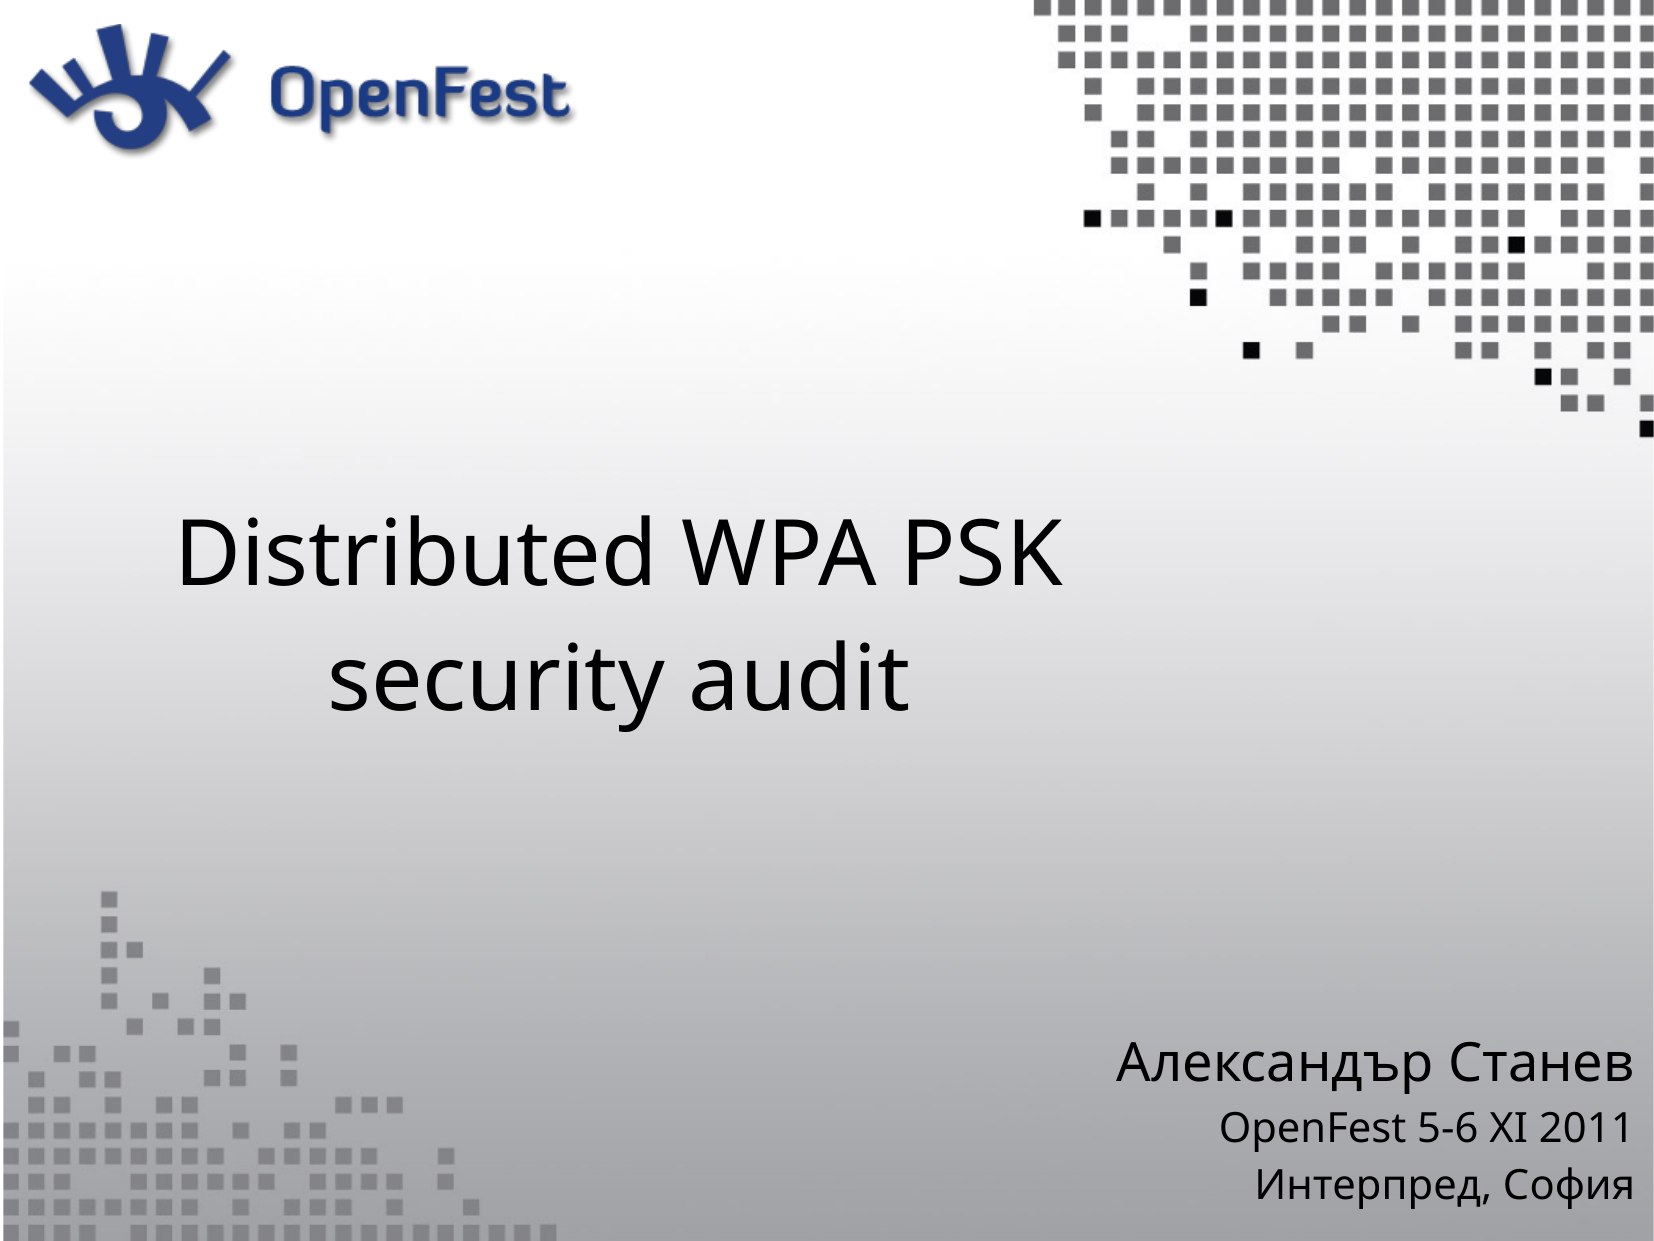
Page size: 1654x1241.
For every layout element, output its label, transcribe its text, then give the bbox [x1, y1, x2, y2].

picture [3, 0, 1654, 1241]
subtitle Distributed WPA PSK security audit [150, 435, 1088, 790]
text_box Александър Станев OpenFest 5-6 XI 2011 Интерпред, София [697, 1020, 1636, 1216]
